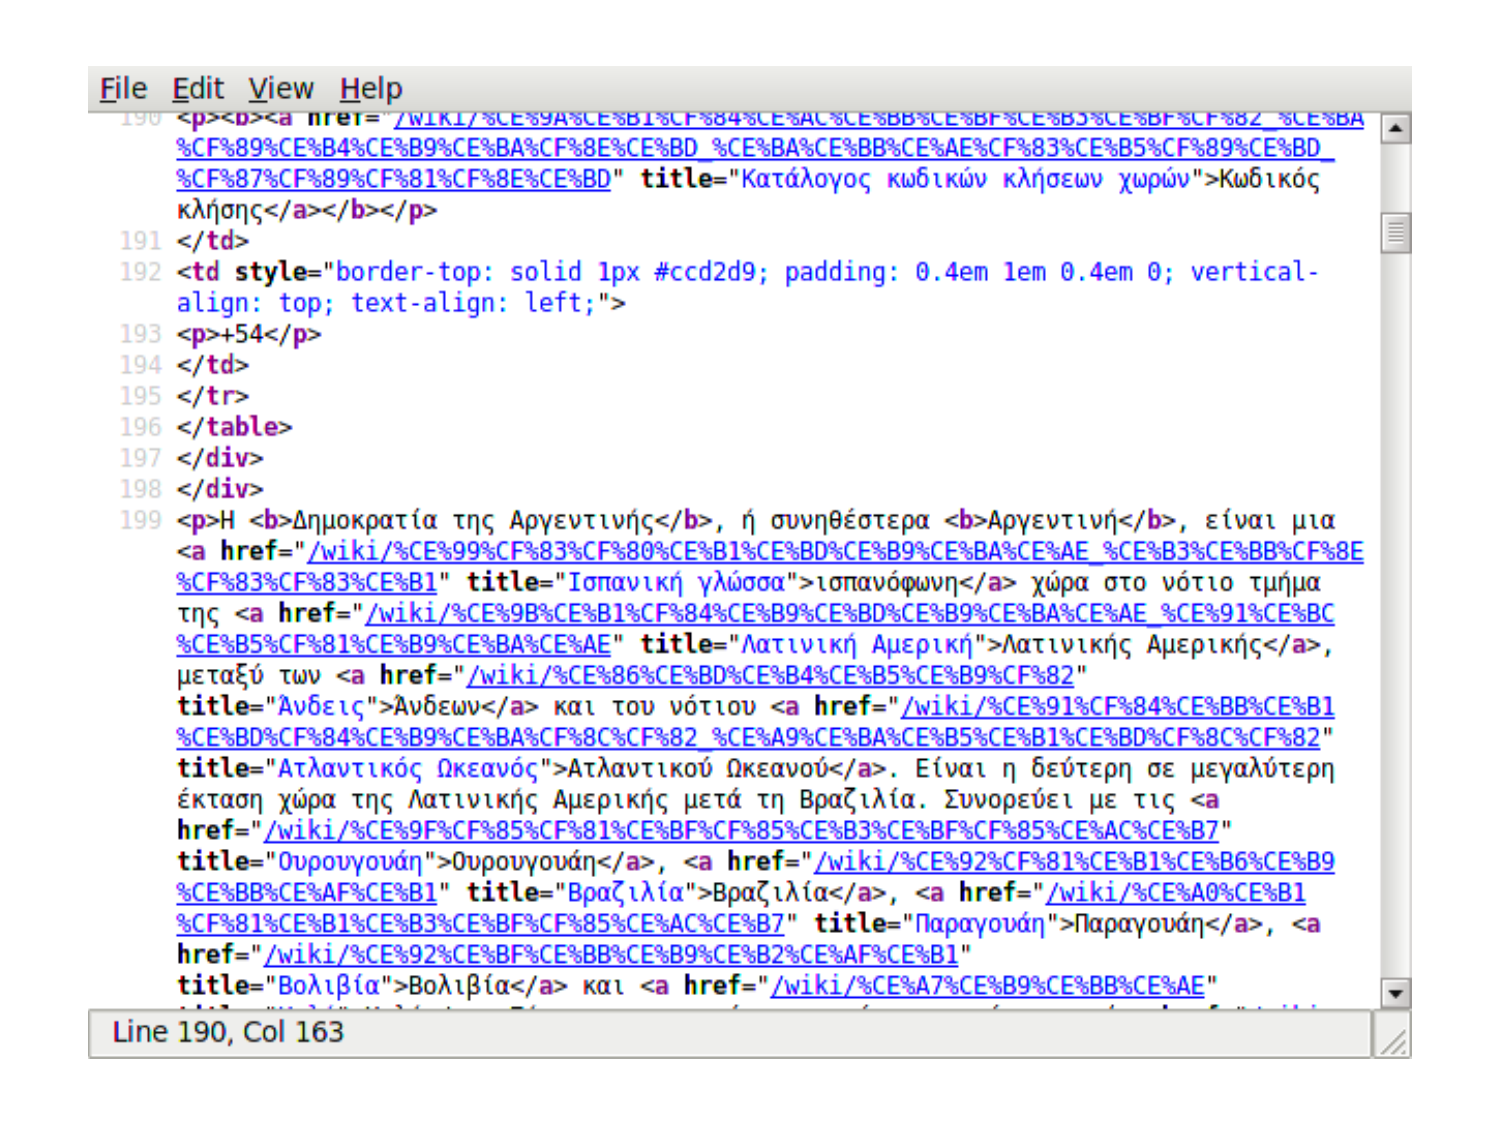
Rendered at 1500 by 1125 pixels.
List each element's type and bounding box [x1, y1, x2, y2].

picture [88, 66, 1412, 1059]
